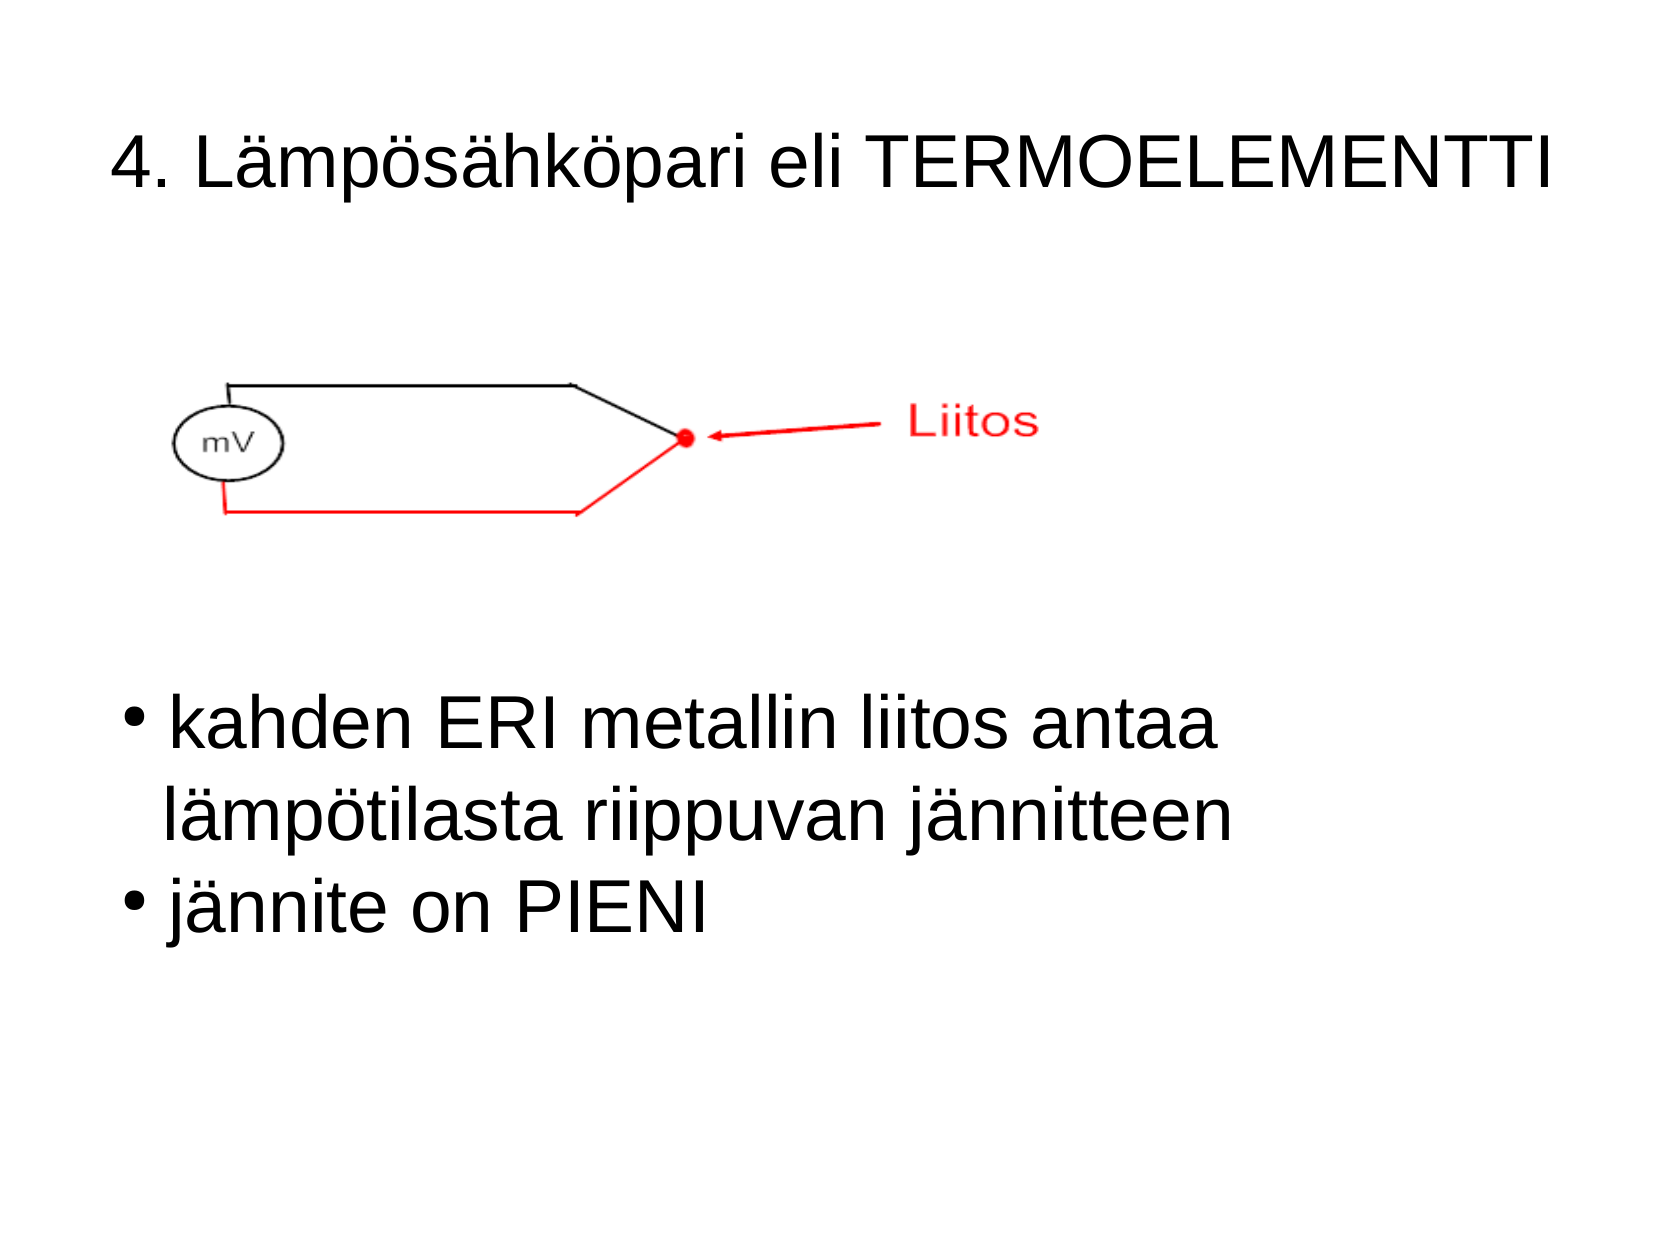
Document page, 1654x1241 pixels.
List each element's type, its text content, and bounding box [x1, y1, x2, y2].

text_box 4. Lämpösähköpari eli TERMOELEMENTTI [95, 104, 1572, 210]
text_box kahden ERI metallin liitos antaa lämpötilasta riippuvan jännitteen jännite on PIENI [106, 666, 1371, 954]
picture [118, 307, 1065, 564]
